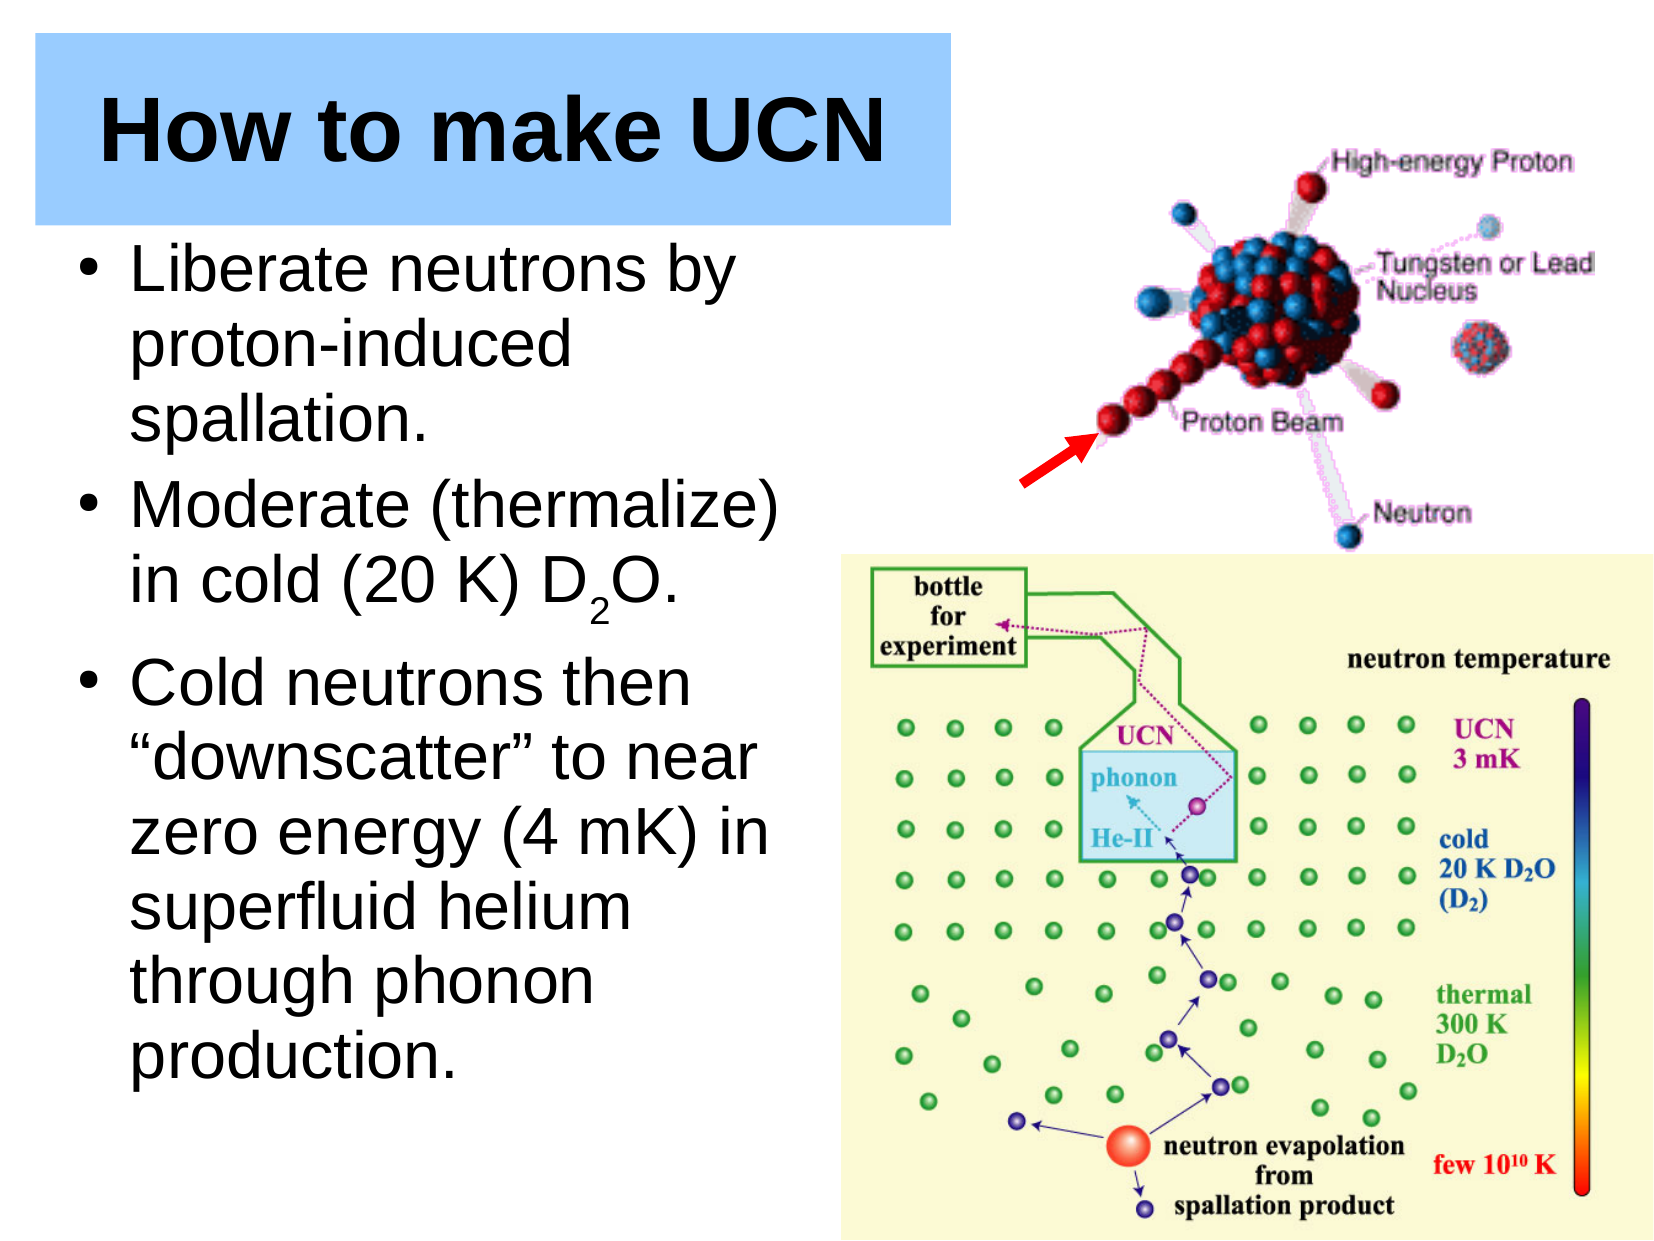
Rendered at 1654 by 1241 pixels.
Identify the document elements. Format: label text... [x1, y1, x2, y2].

list Liberate neutrons by proton-induced spallation. Moderate (thermalize) in cold (20 K) D2O. Cold neutrons then “downscatter” to near zero energy (4 mK) in superfluid helium through phonon production. [59, 231, 827, 1183]
title How to make UCN [35, 33, 951, 226]
picture [840, 147, 1654, 1241]
